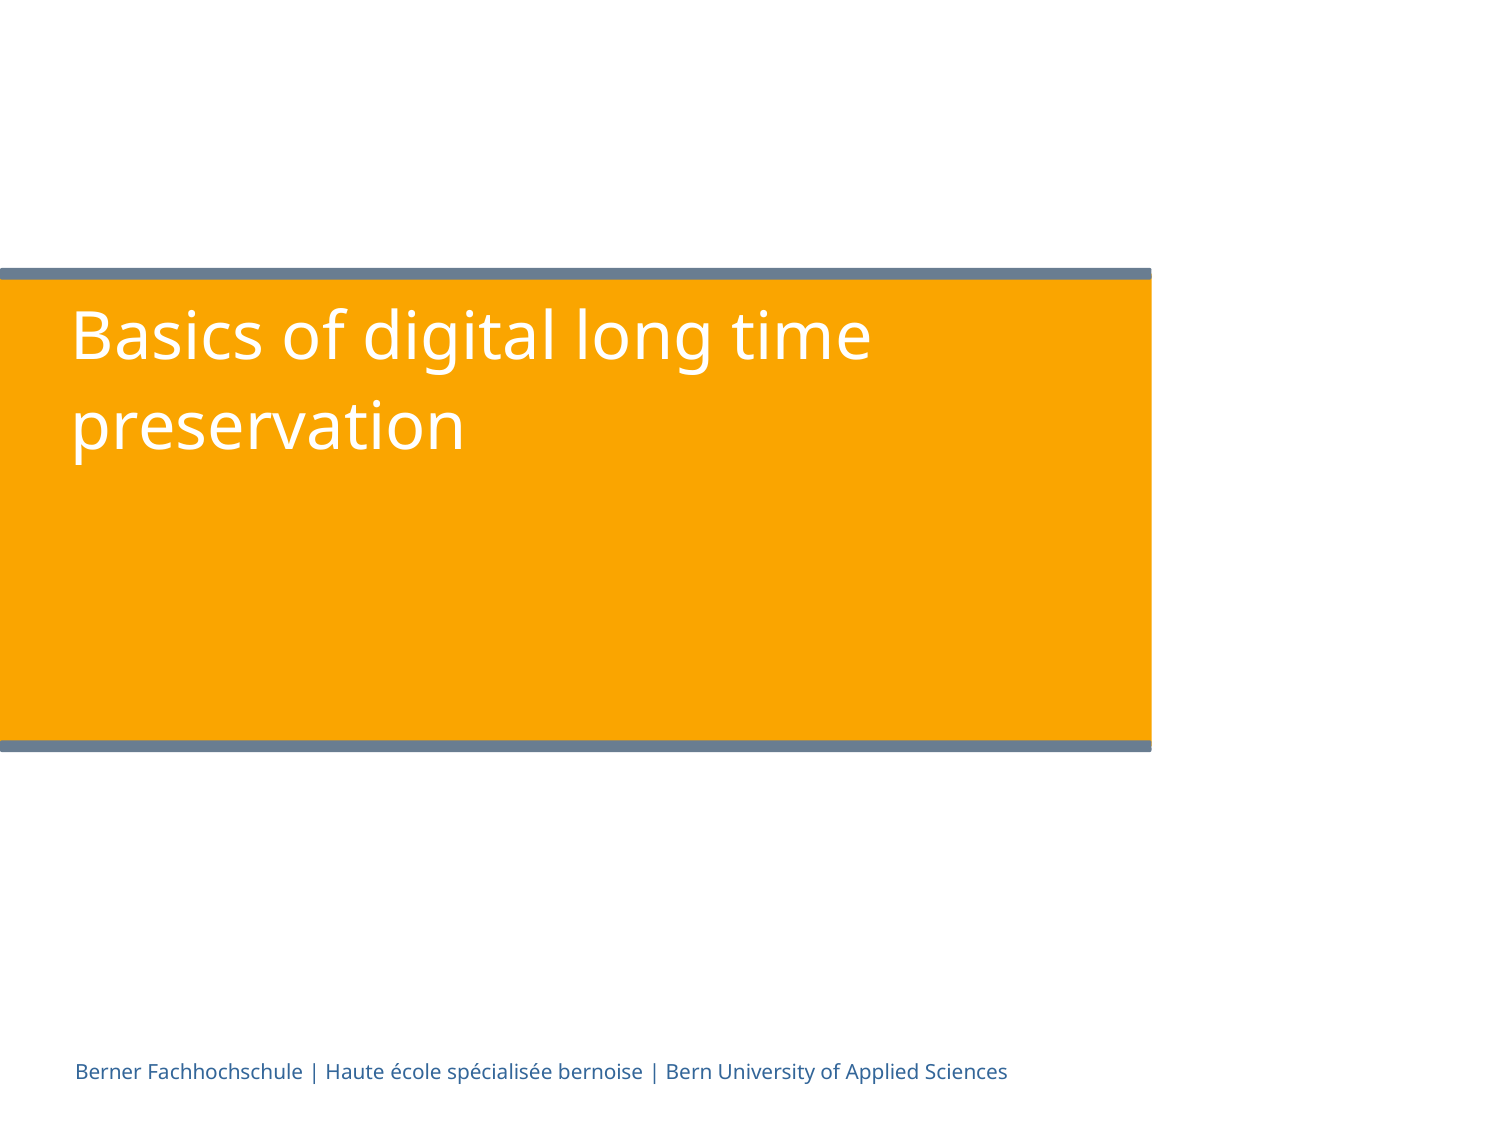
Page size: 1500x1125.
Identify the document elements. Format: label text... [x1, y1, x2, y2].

title Basics of digital long time preservation [70, 276, 1152, 482]
